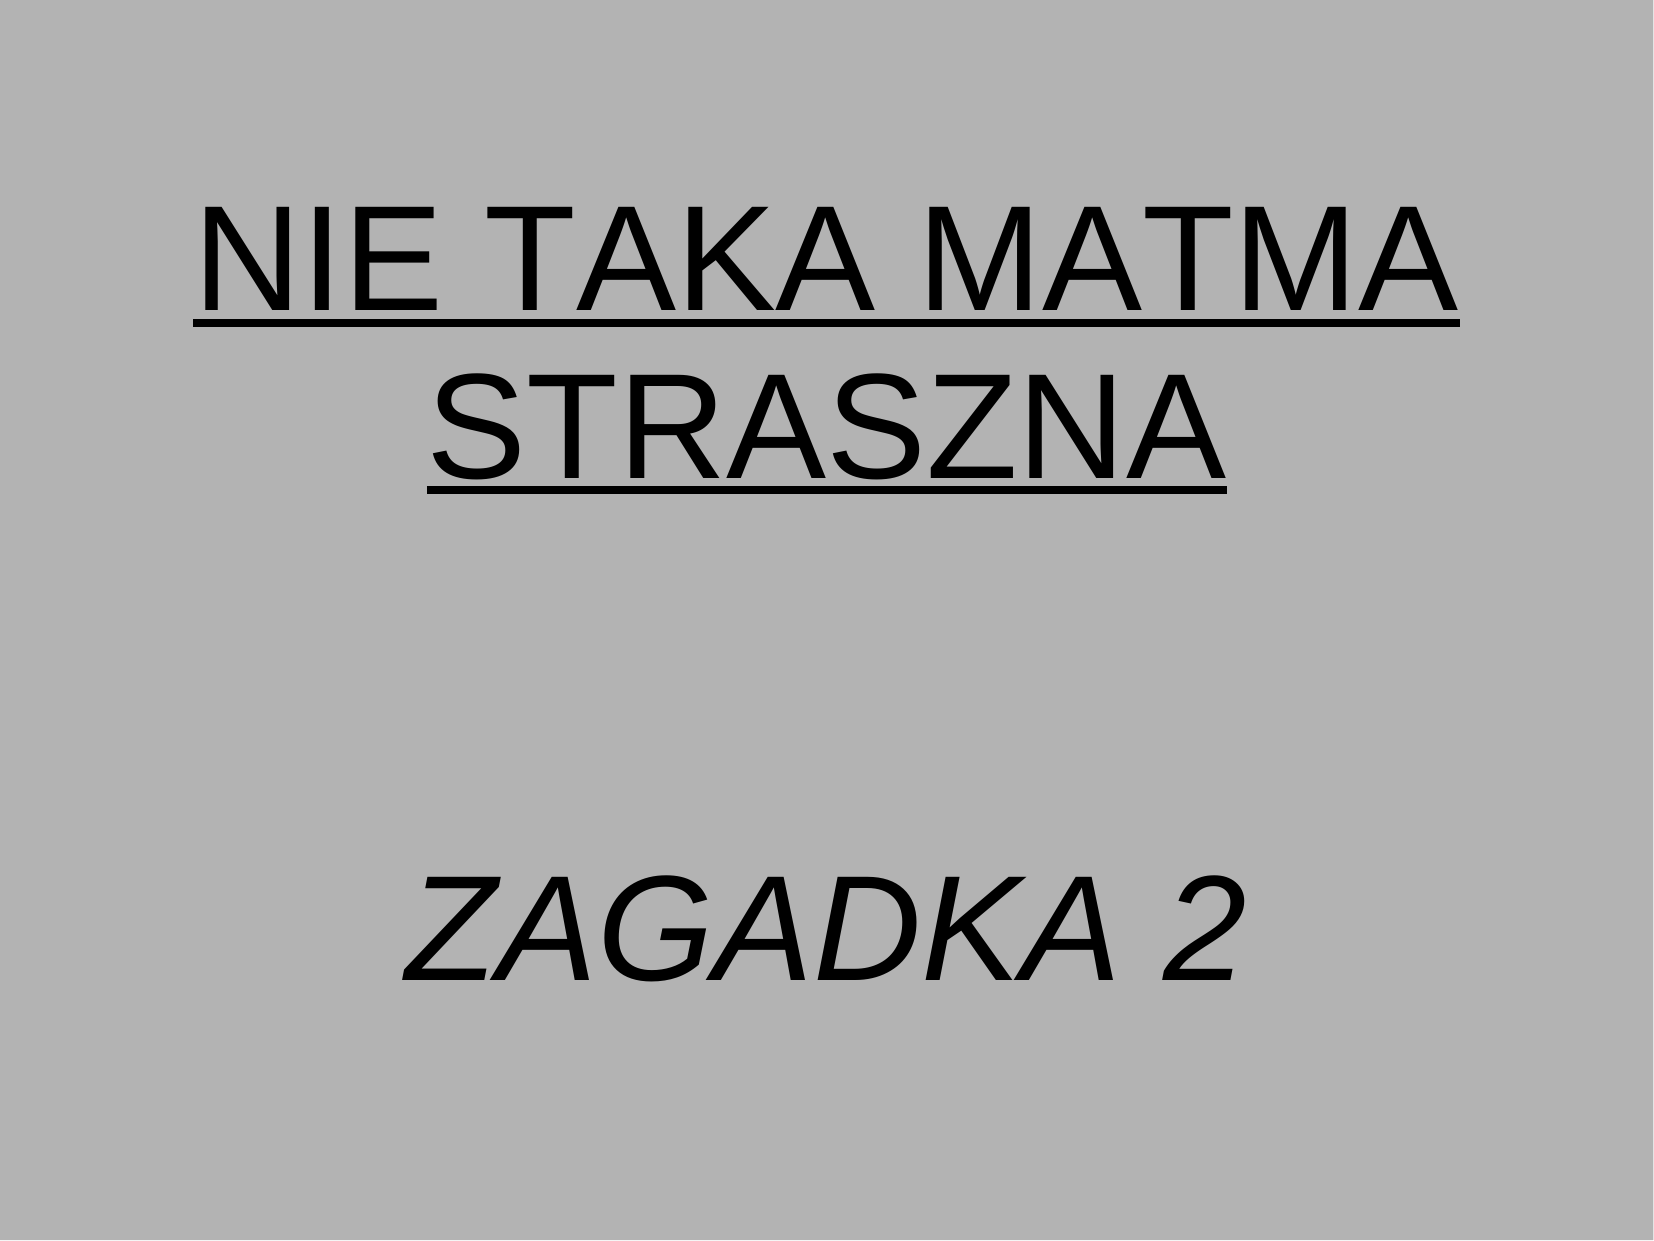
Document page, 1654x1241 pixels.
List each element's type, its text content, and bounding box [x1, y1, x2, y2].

text_box NIE TAKA MATMA STRASZNA ZAGADKA 2 [0, 0, 1654, 1241]
